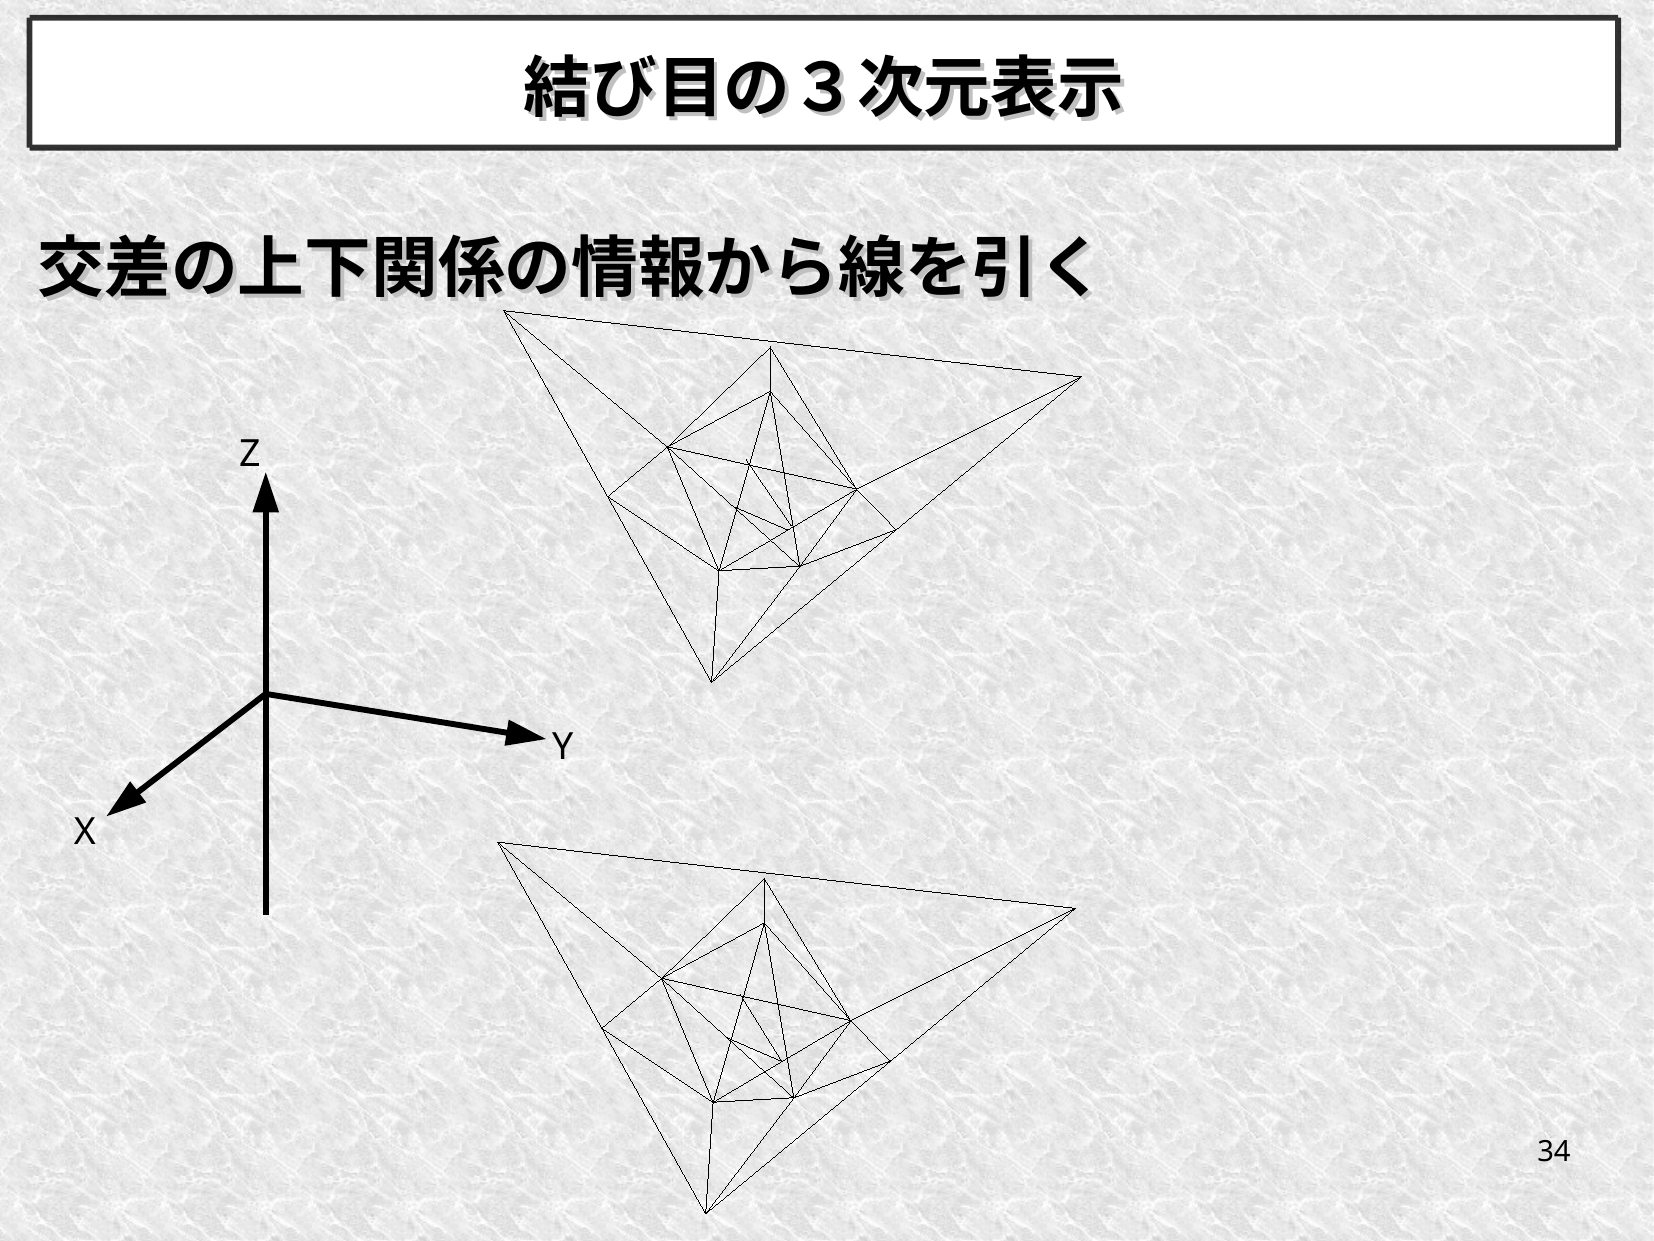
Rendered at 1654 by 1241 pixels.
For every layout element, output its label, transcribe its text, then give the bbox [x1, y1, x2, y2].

text_box 交差の上下関係の情報から線を引く [22, 206, 1209, 302]
text_box Z [224, 419, 284, 479]
text_box X [59, 797, 119, 857]
picture [0, 0, 1654, 1241]
text_box 結び目の３次元表示 [29, 17, 1619, 148]
text_box Y [537, 712, 597, 773]
